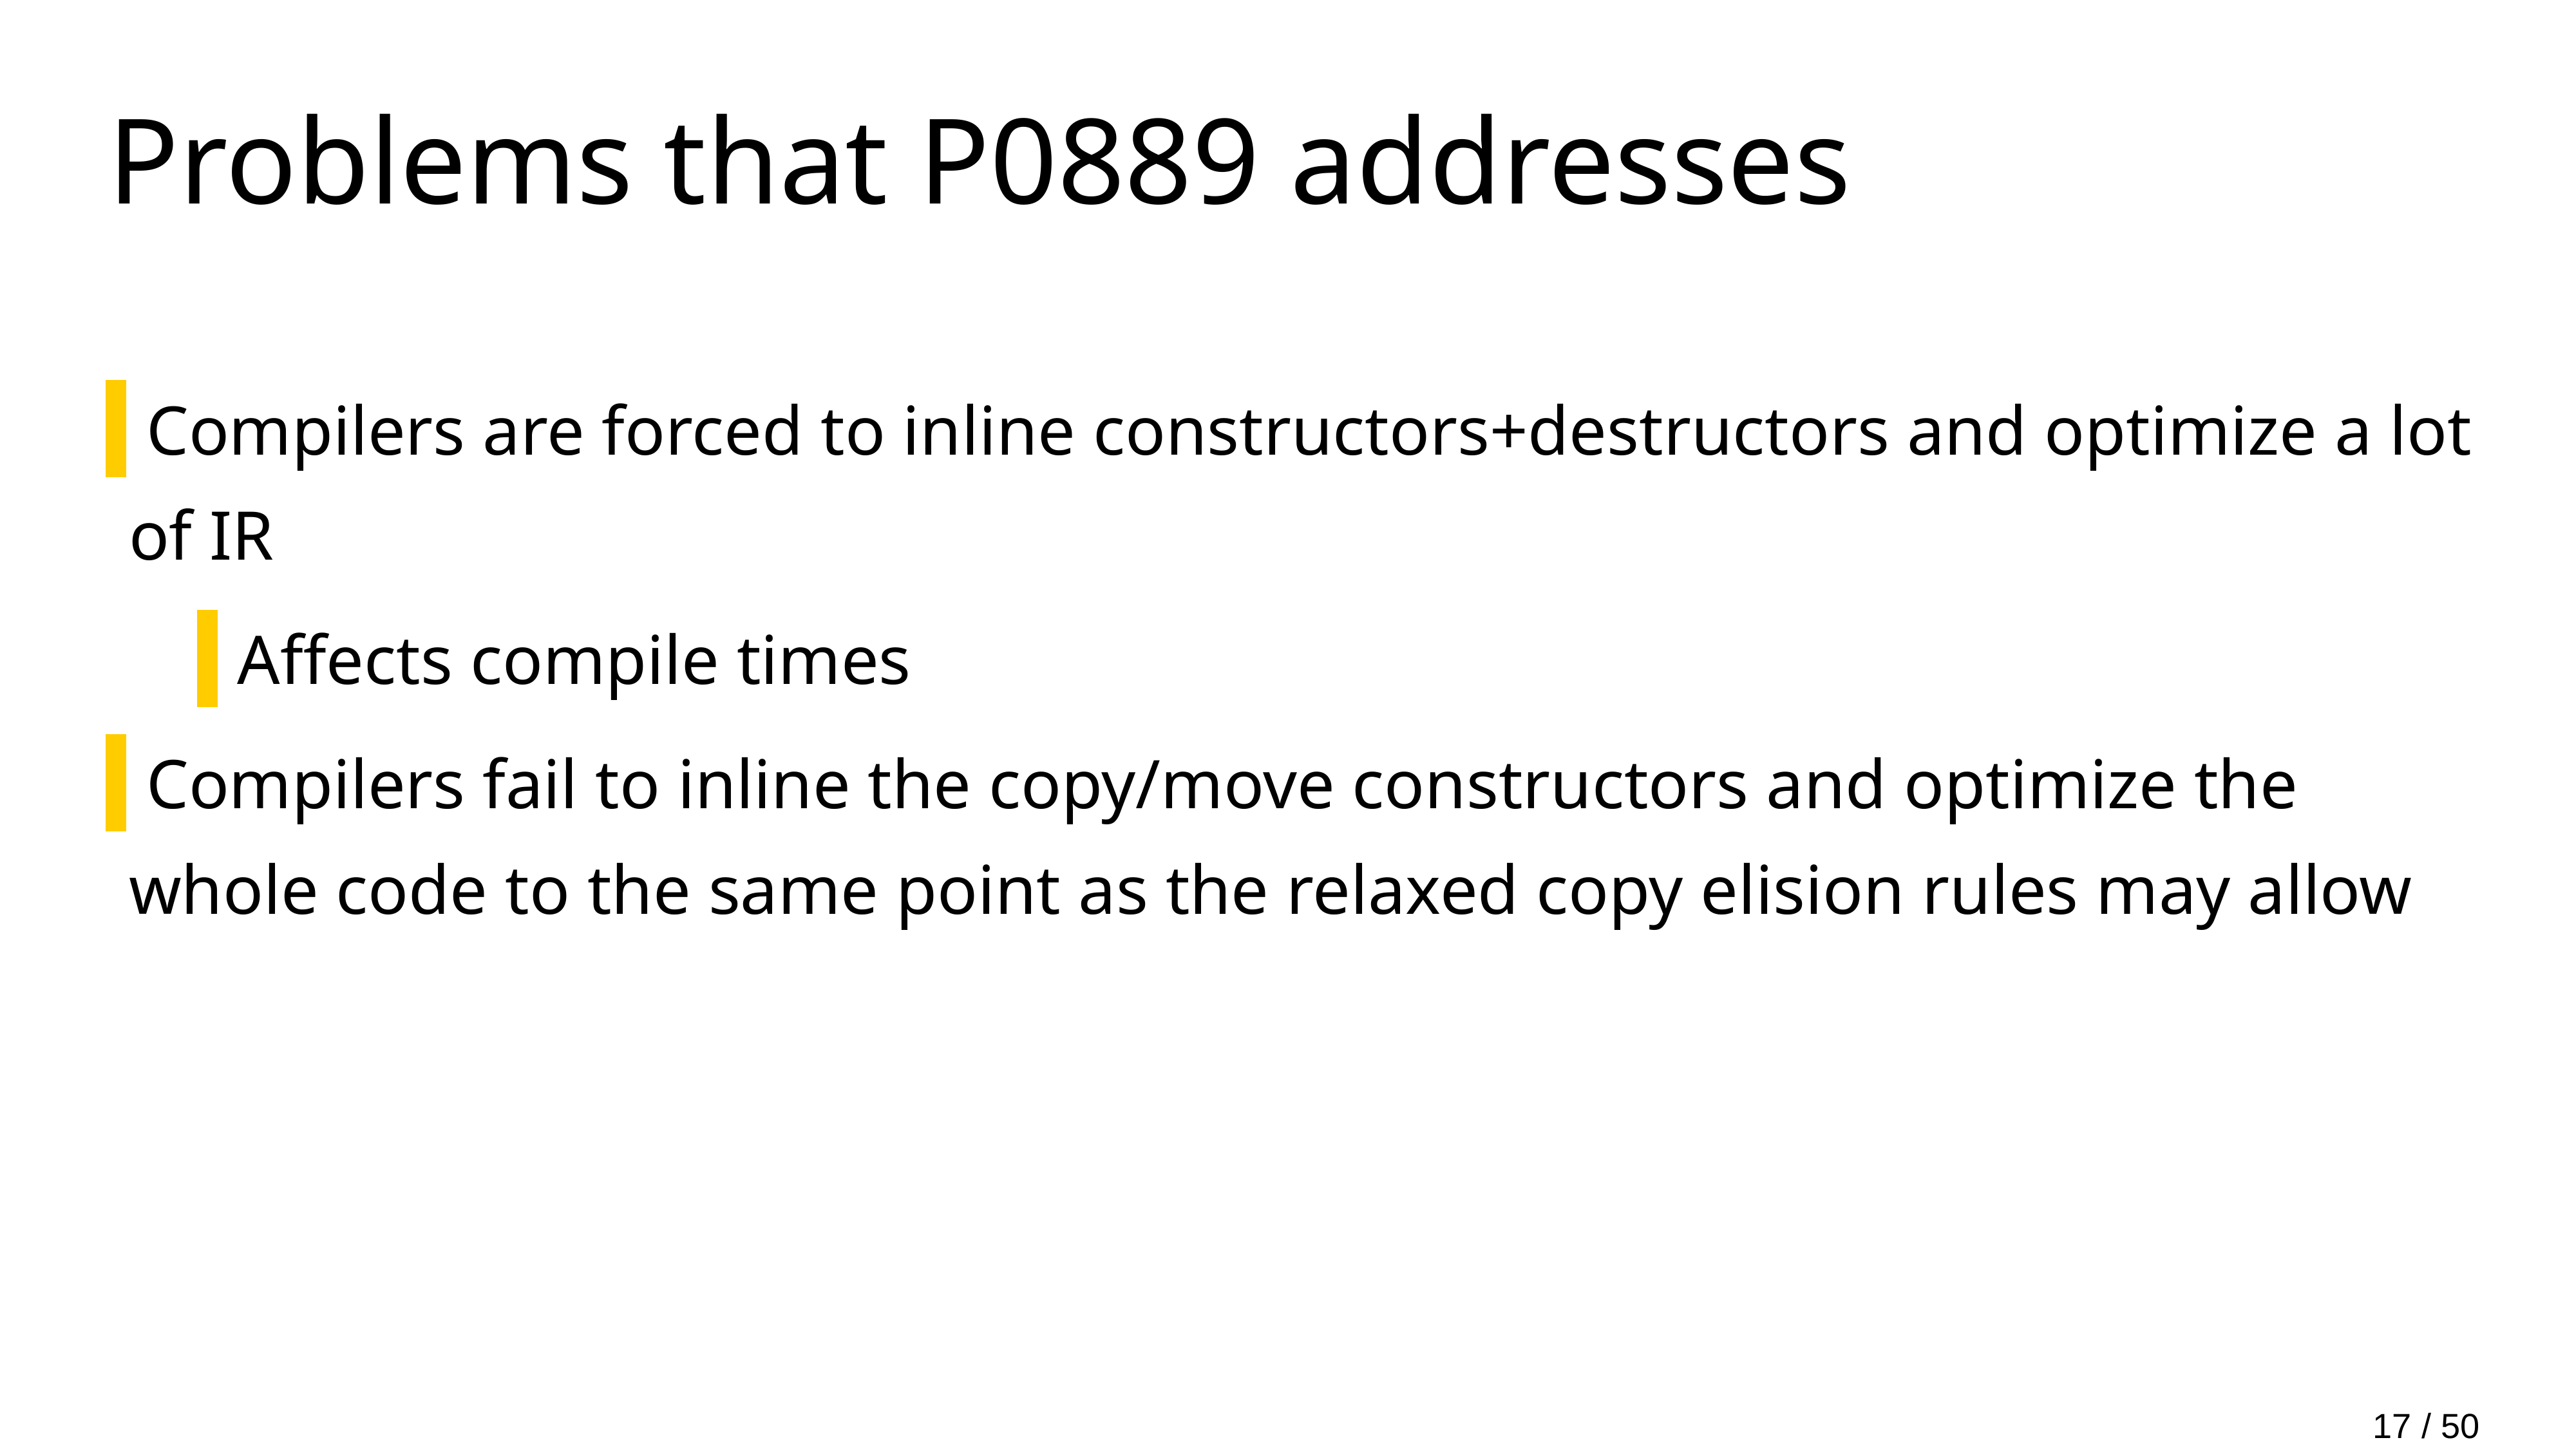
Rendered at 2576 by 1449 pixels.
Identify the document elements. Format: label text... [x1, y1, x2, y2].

text_box Compilers are forced to inline constructors+destructors and optimize a lot of IR Affects compile times Compilers fail to inline the copy/move constructors and optimize the whole code to the same point as the relaxed copy elision rules may allow [96, 364, 2512, 1419]
text_box <number> / 50 [2363, 1402, 2576, 1449]
title Problems that P0889 addresses [108, 80, 2468, 242]
